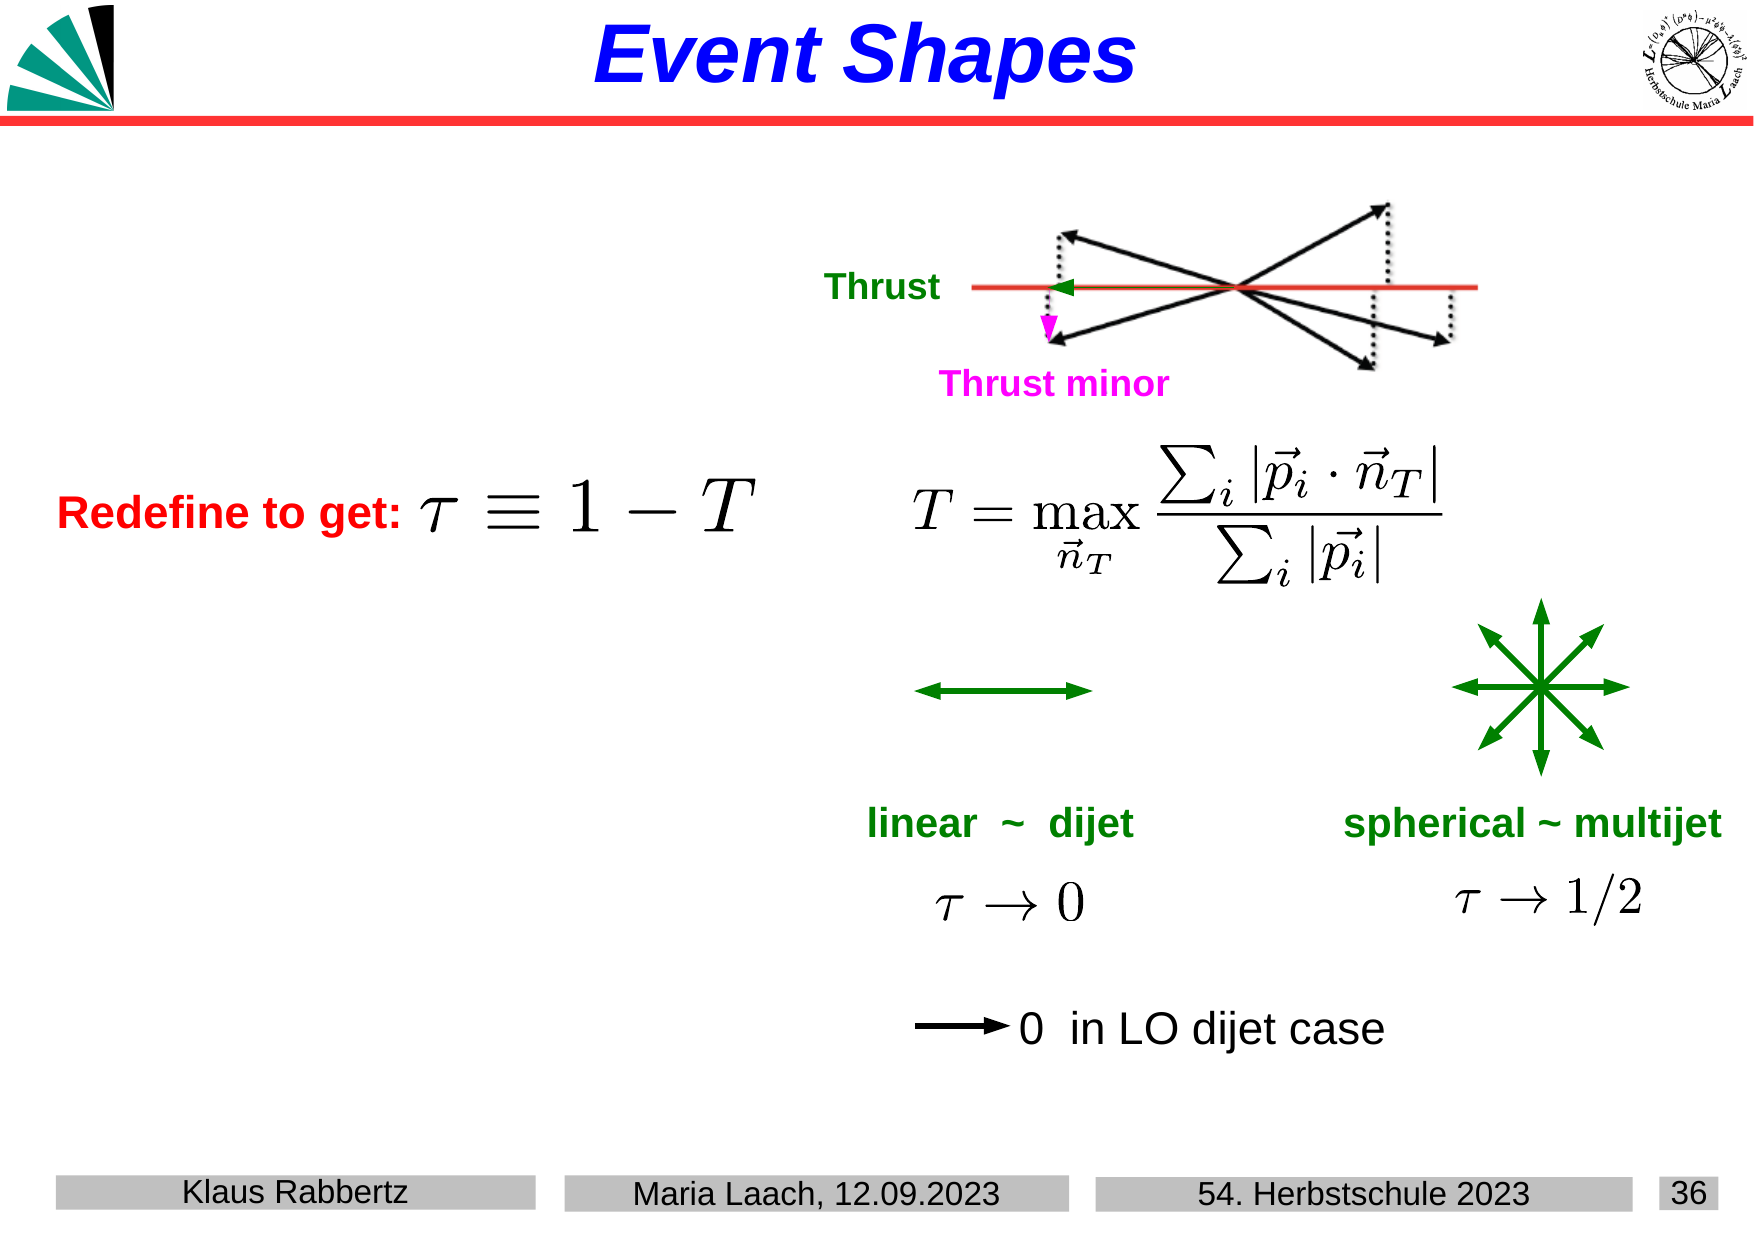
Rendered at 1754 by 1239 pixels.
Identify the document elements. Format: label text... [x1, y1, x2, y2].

picture [415, 475, 760, 541]
text_box Redefine to get: [44, 480, 441, 596]
picture [1643, 10, 1747, 110]
text_box spherical ~ multijet [1331, 793, 1735, 853]
text_box Thrust [812, 259, 953, 314]
text_box linear ~ dijet [854, 793, 1162, 853]
title Event Shapes [120, 0, 1612, 107]
picture [934, 882, 1086, 921]
picture [912, 445, 1443, 587]
picture [1451, 871, 1646, 928]
text_box 0 in LO dijet case [866, 997, 1399, 1061]
text_box Thrust minor [926, 356, 1182, 411]
picture [954, 188, 1499, 394]
picture [7, 5, 114, 112]
